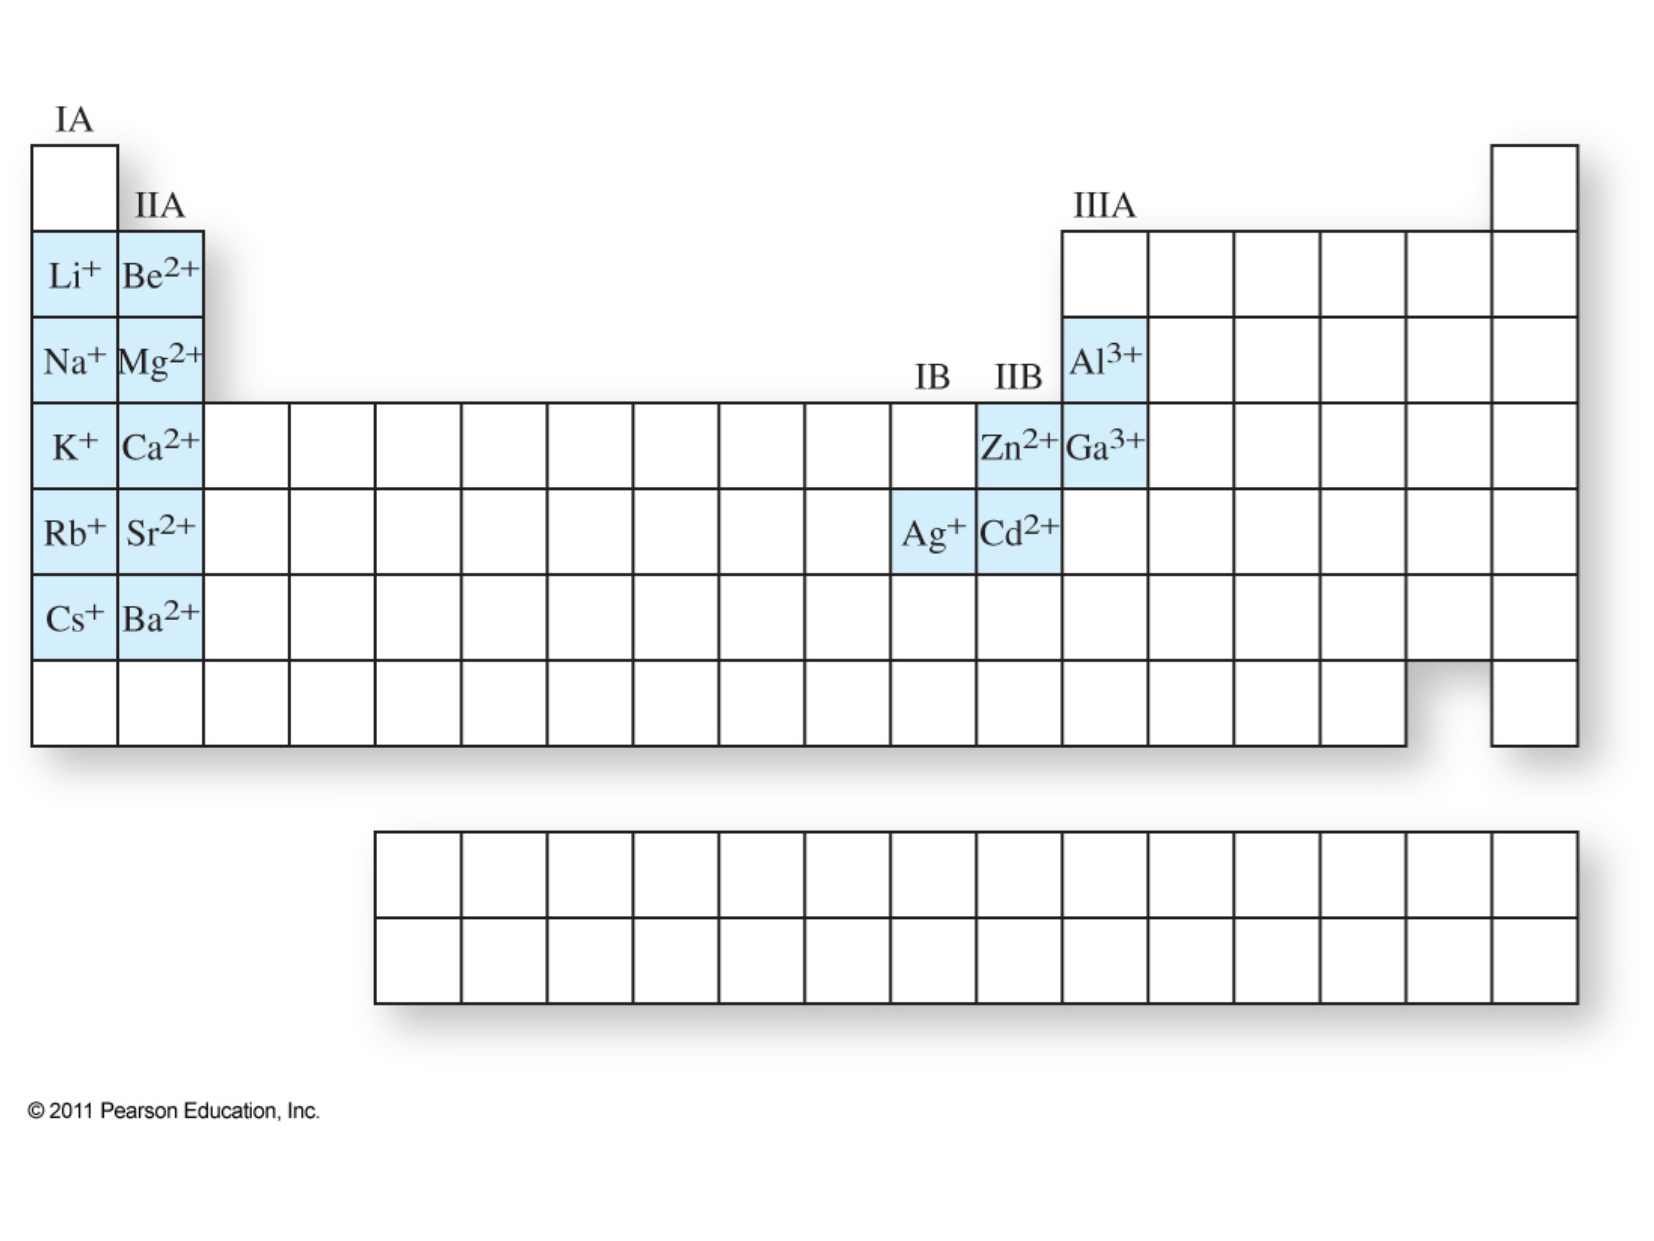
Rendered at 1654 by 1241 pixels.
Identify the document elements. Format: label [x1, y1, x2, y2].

picture [0, 72, 1654, 1168]
